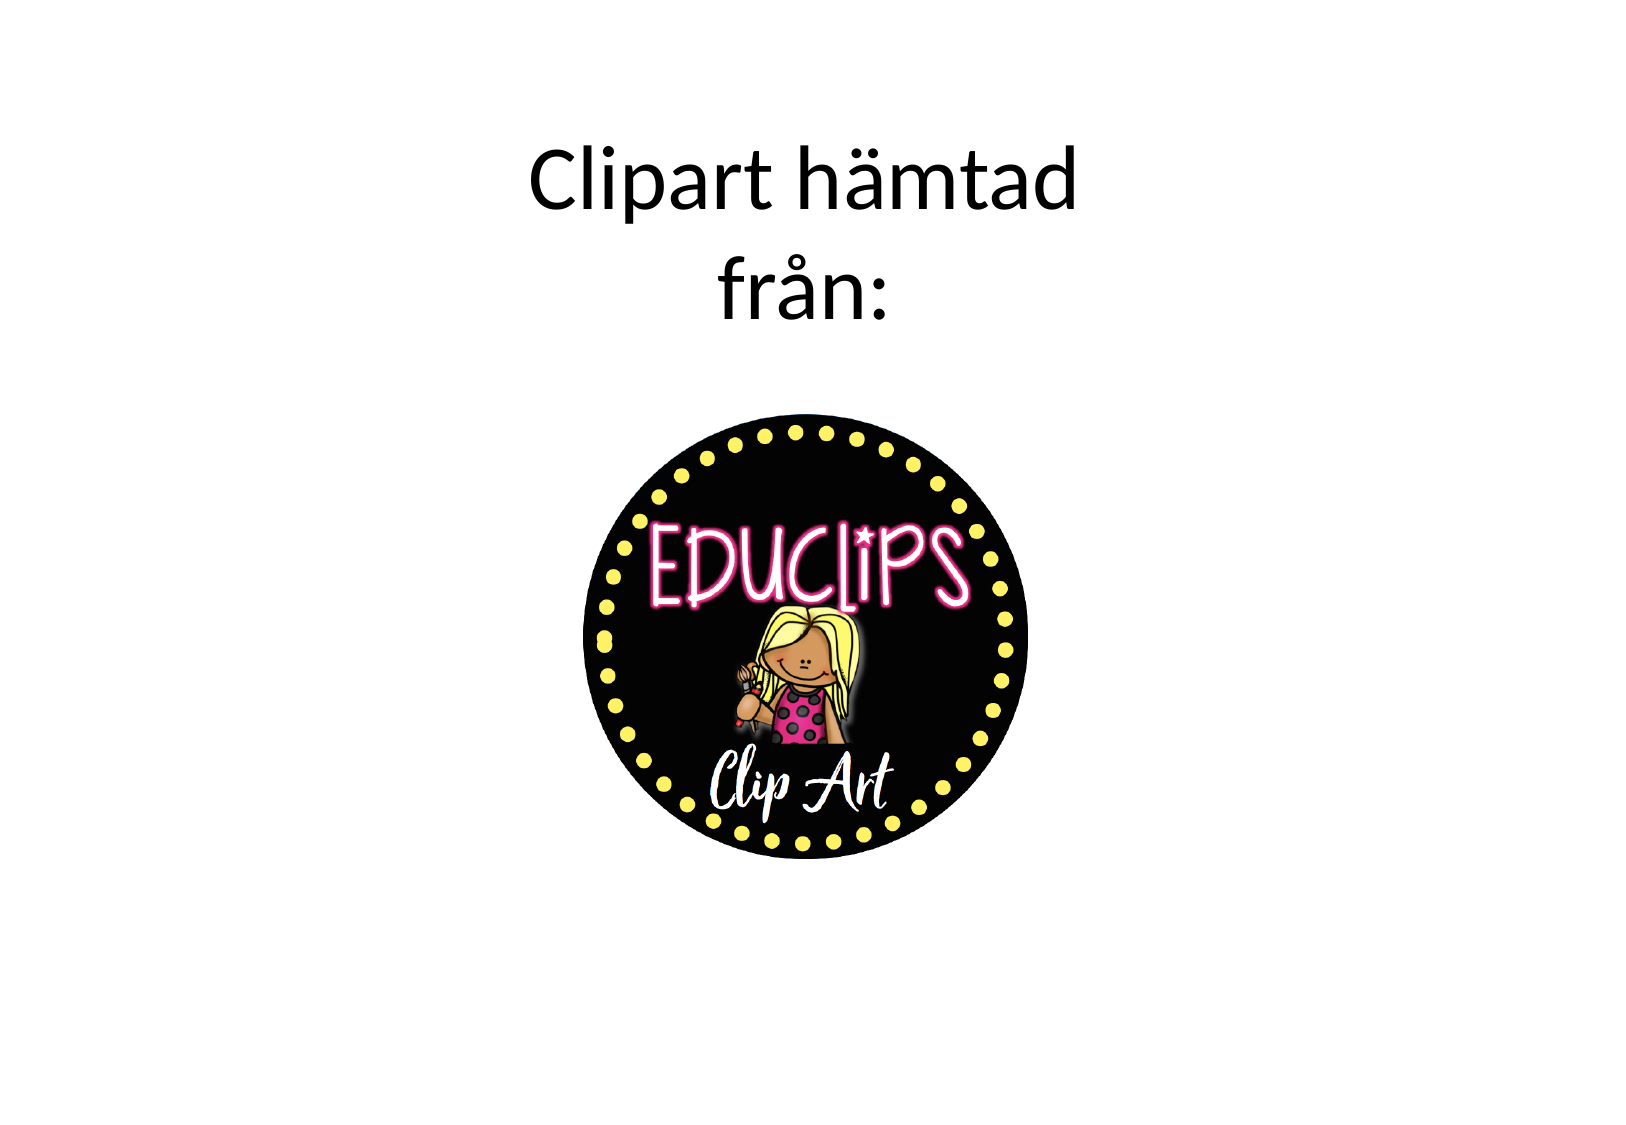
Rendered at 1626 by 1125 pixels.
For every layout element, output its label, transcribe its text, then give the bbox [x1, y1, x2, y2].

picture [583, 414, 1028, 859]
text_box Clipart hämtad från: [417, 110, 1193, 349]
